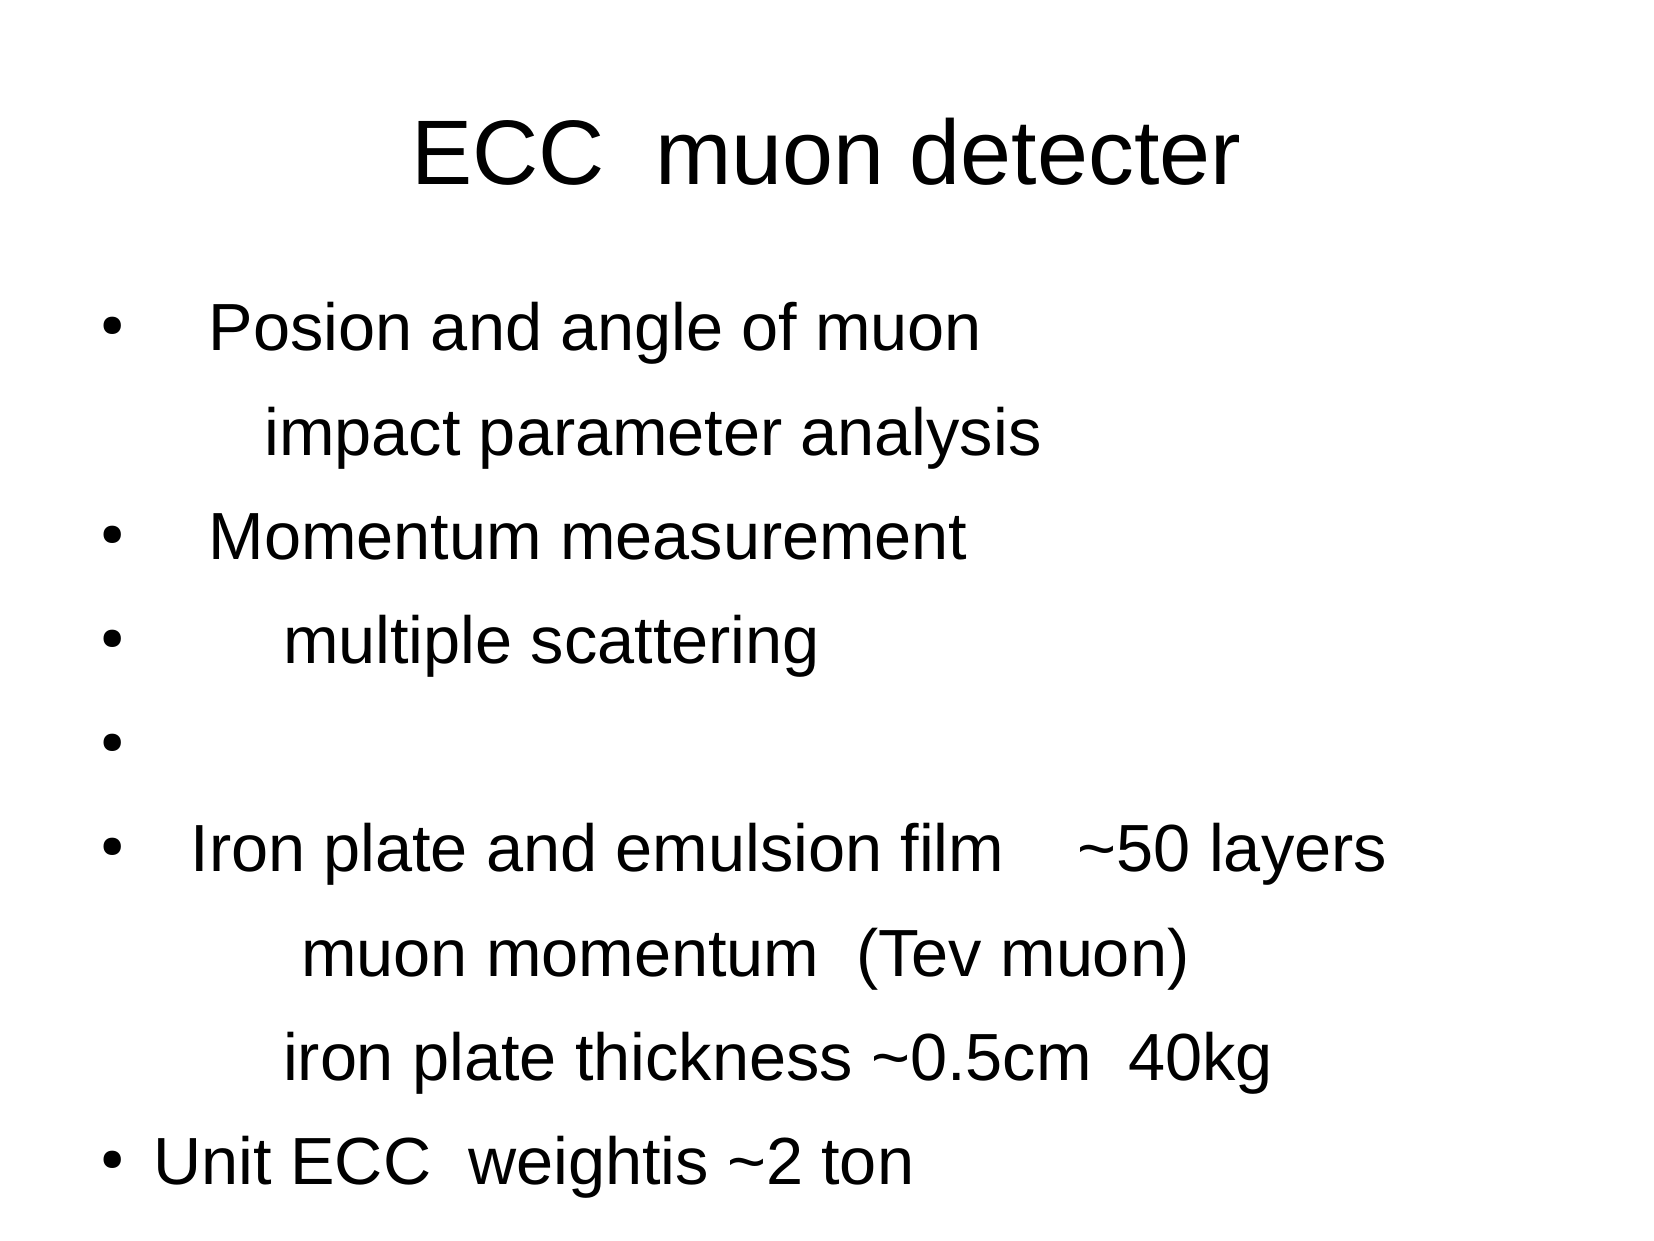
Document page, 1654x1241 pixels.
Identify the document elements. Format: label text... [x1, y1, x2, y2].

list Posion and angle of muon impact parameter analysis Momentum measurement multiple scattering Iron plate and emulsion film ~50 layers muon momentum (Tev muon) iron plate thickness ~0.5cm 40kg Unit ECC weightis ~2 ton [82, 290, 1571, 1191]
title ECC muon detecter [82, 49, 1571, 257]
